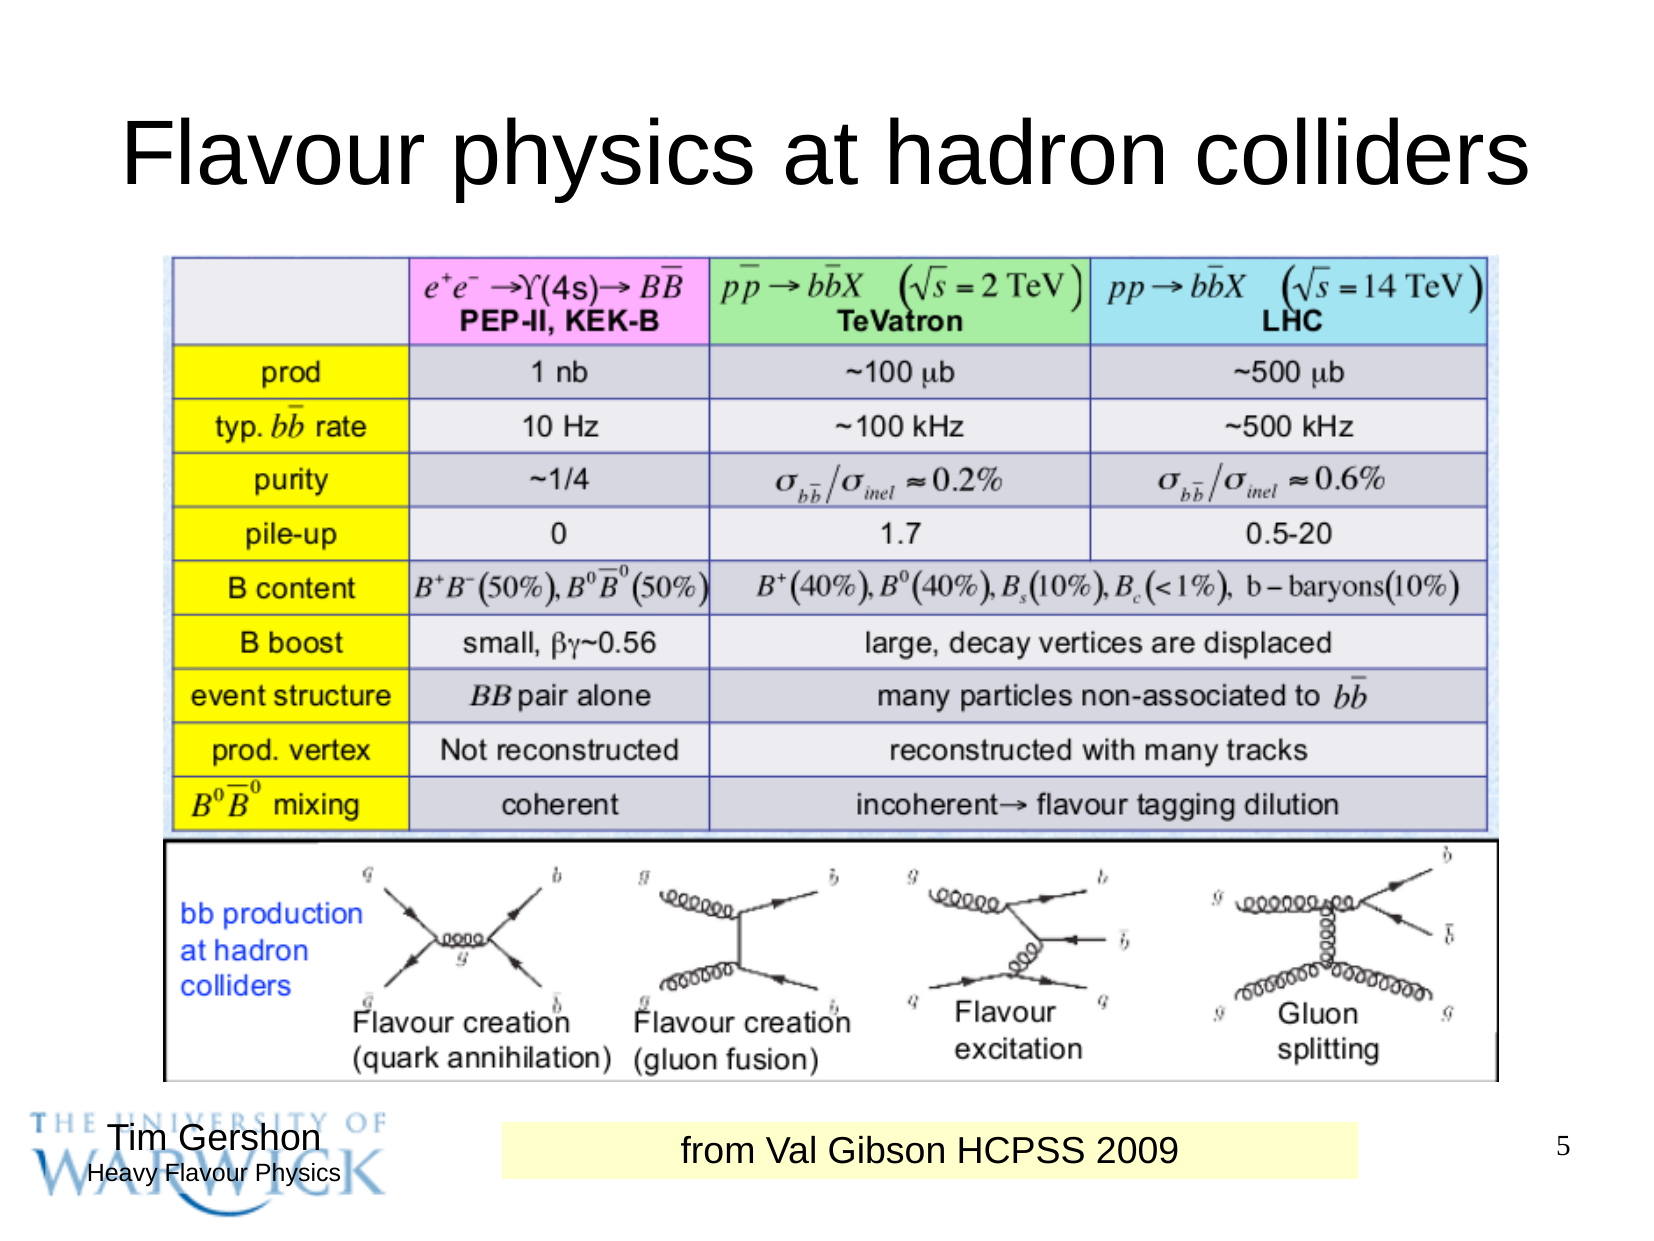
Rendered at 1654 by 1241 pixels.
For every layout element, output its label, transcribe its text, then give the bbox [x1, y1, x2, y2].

text_box from Val Gibson HCPSS 2009 [501, 1122, 1359, 1179]
picture [19, 1106, 406, 1232]
text_box Tim Gershon Heavy Flavour Physics [45, 1108, 383, 1194]
picture [163, 254, 1499, 1082]
title Flavour physics at hadron colliders [82, 49, 1571, 257]
